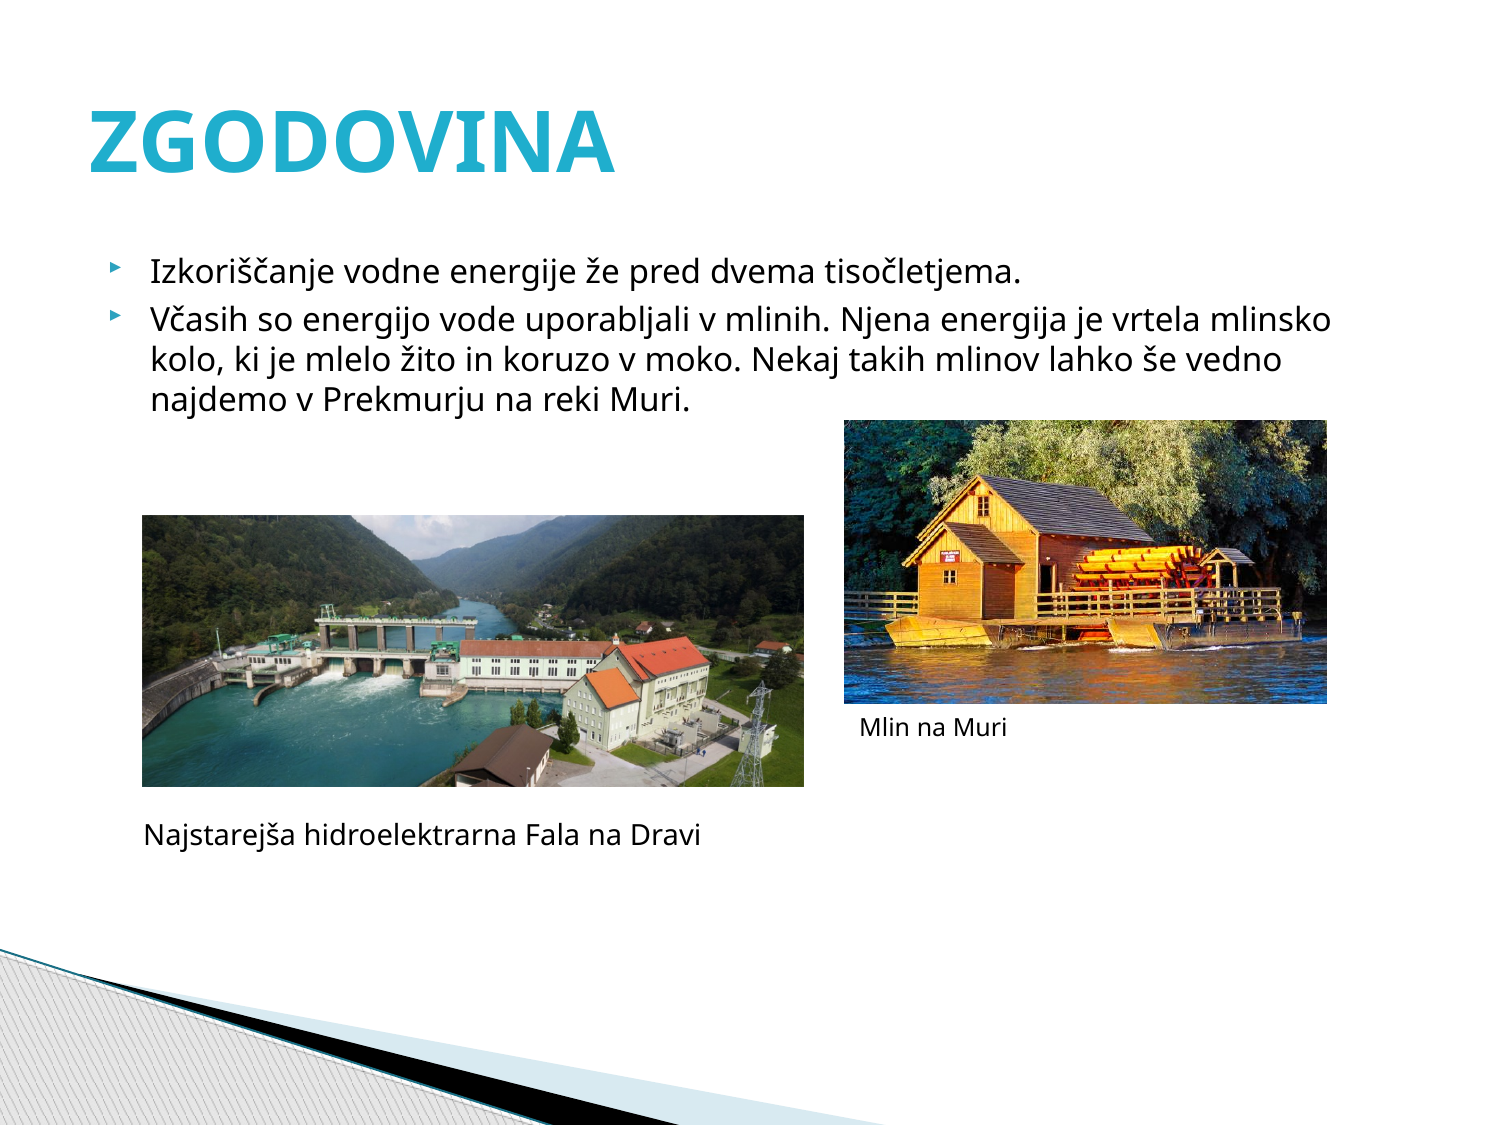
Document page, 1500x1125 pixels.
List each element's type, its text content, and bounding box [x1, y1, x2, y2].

picture [844, 420, 1327, 703]
picture [142, 515, 804, 787]
title ZGODOVINA [75, 45, 1425, 233]
text_box Mlin na Muri [844, 703, 1327, 749]
list Izkoriščanje vodne energije že pred dvema tisočletjema. Včasih so energijo vode uporabljali v mlinih. Njena energija je vrtela mlinsko kolo, ki je mlelo žito in koruzo v moko. Nekaj takih mlinov lahko še vedno najdemo v Prekmurju na reki Muri. Najstarejša hidroelektrarna Fala na Dravi [75, 242, 1425, 986]
